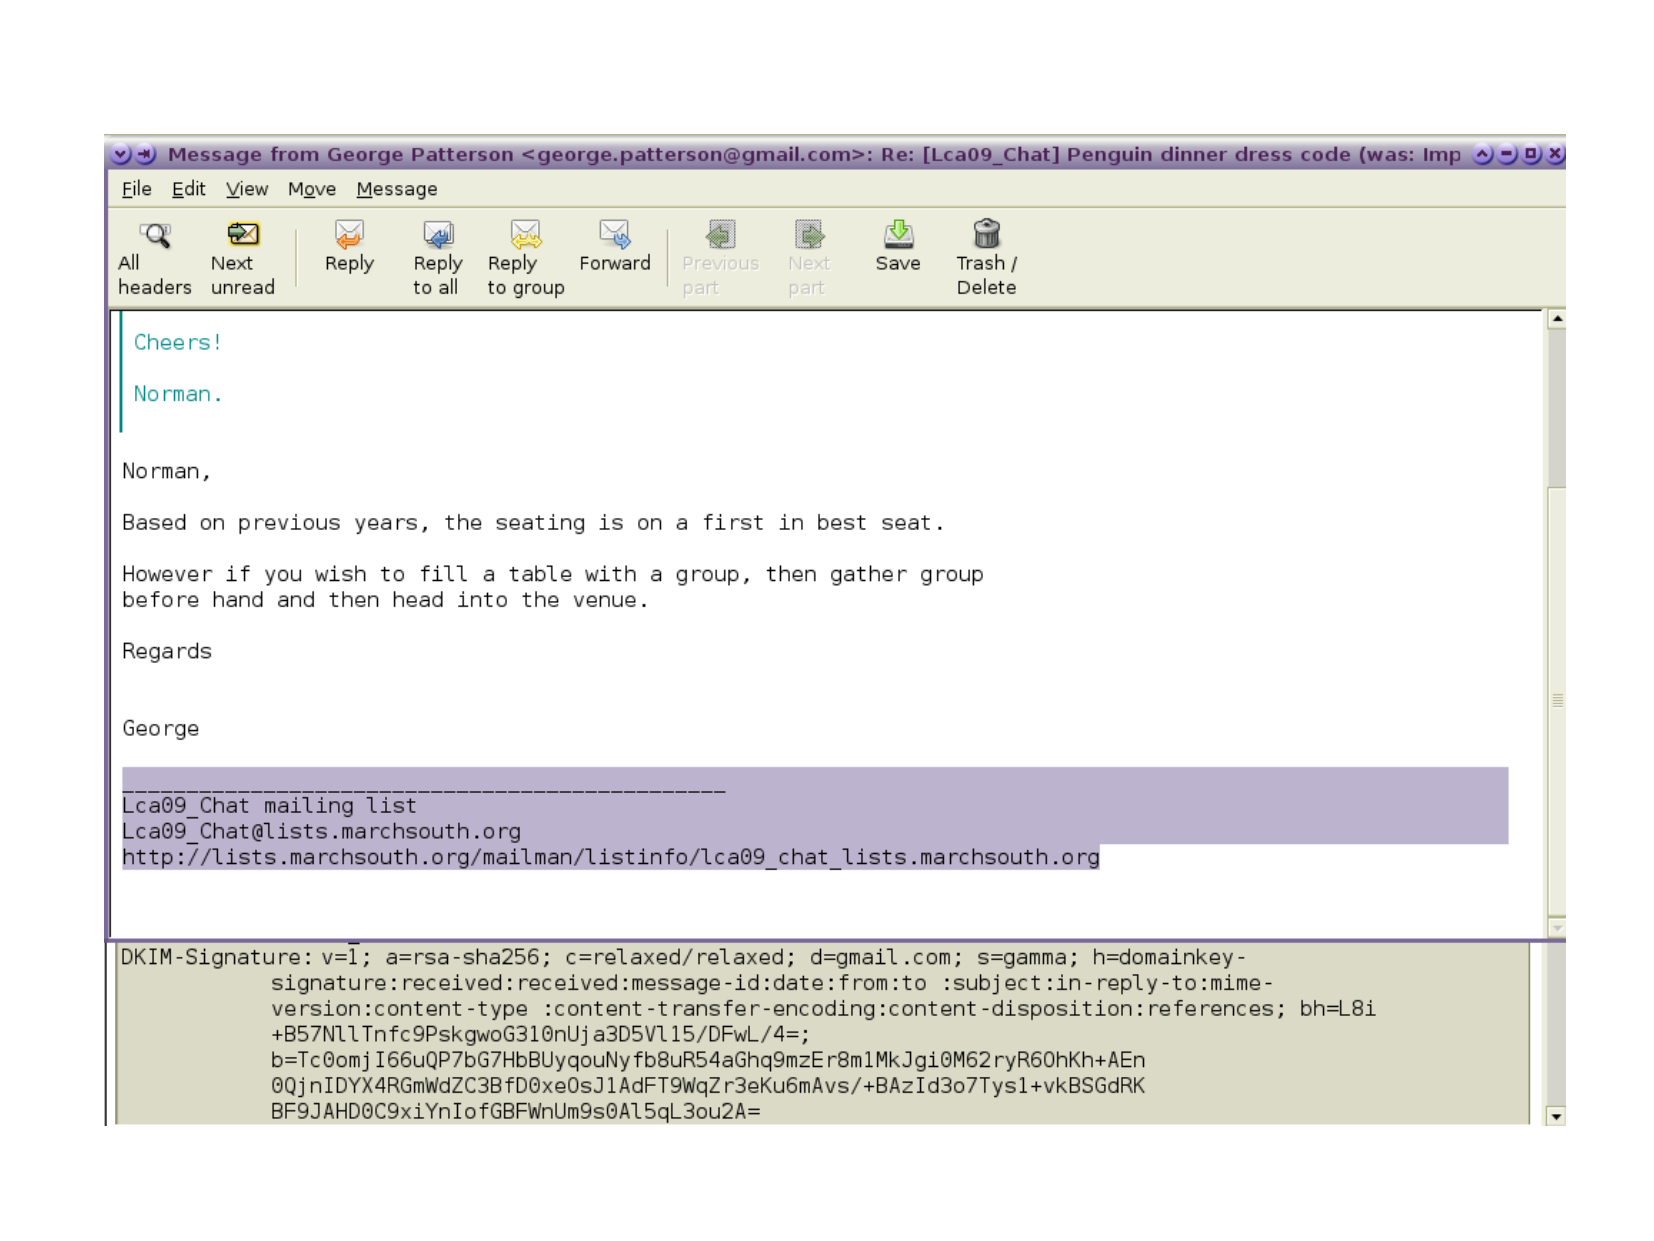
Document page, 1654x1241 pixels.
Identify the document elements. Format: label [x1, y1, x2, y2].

picture [104, 134, 1566, 1126]
